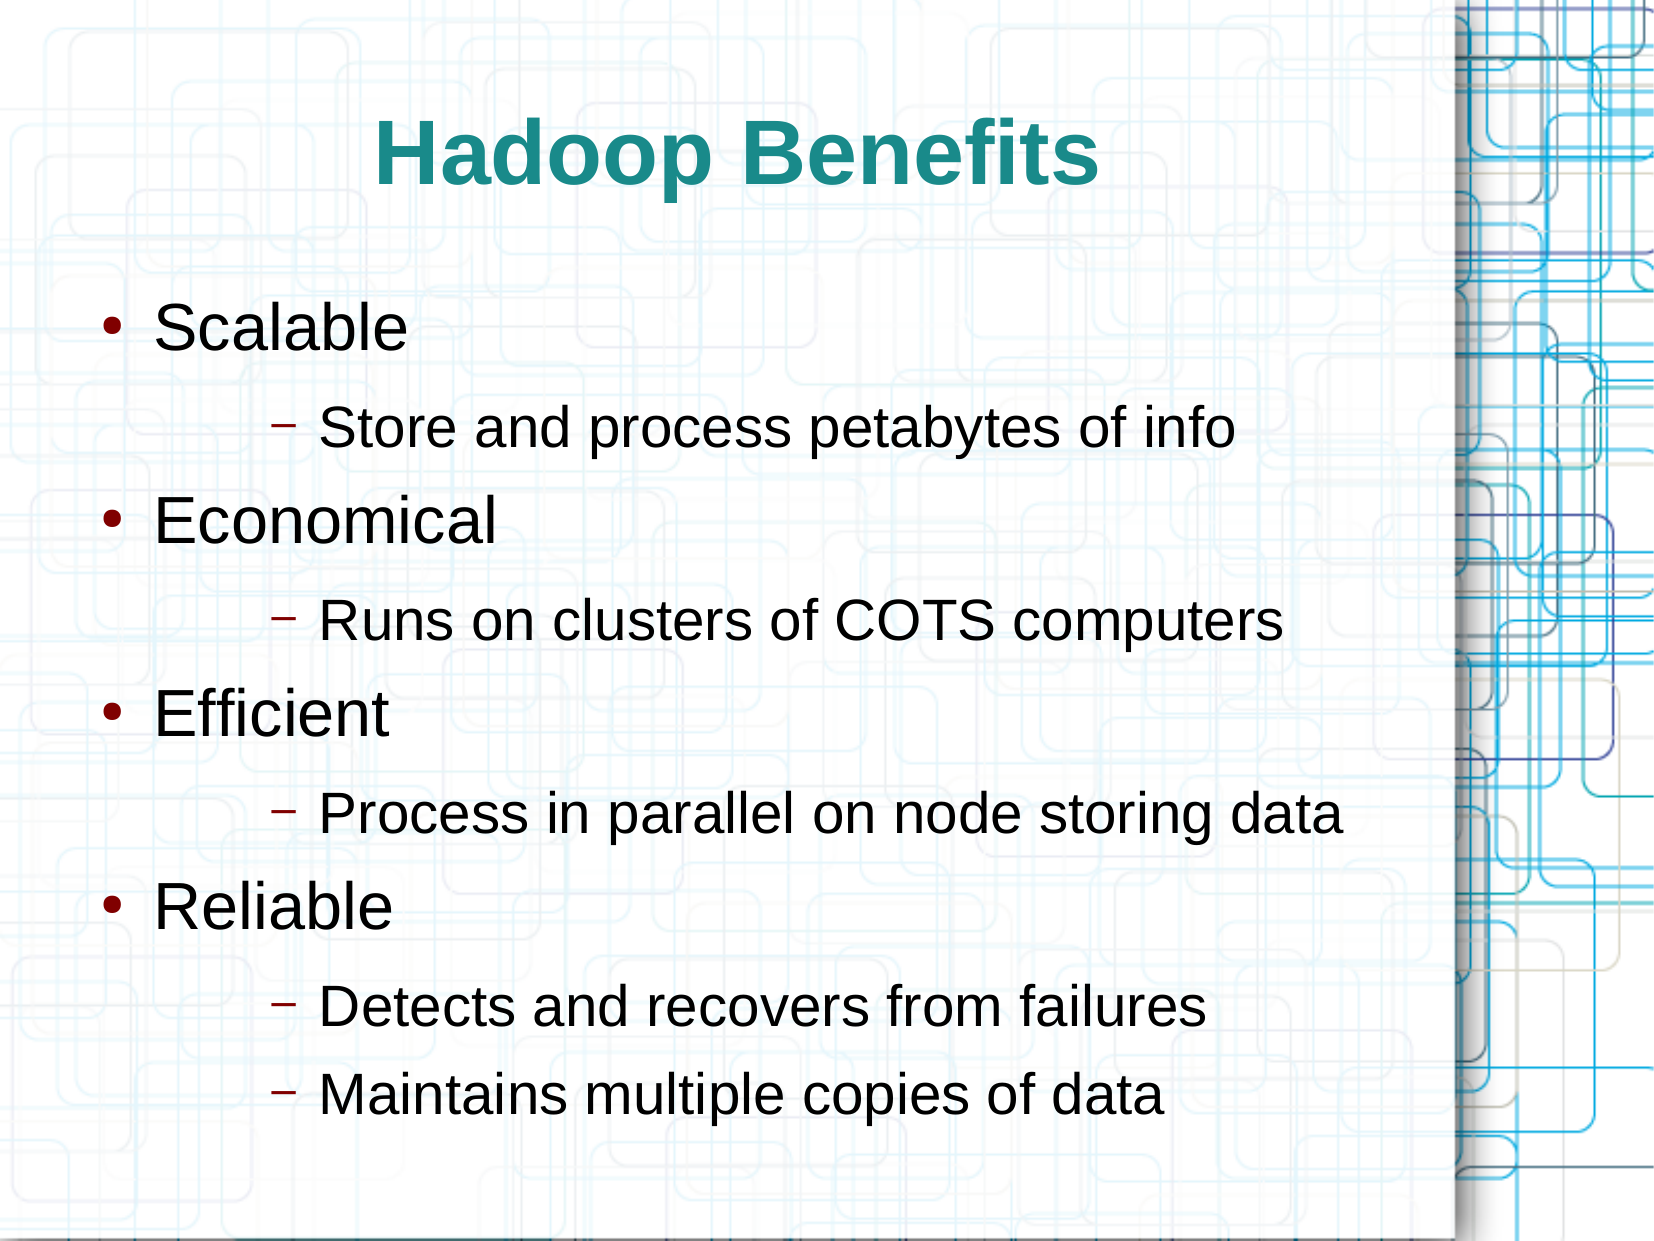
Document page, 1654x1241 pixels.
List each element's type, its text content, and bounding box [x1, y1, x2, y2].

list Scalable Store and process petabytes of info Economical Runs on clusters of COTS computers Efficient Process in parallel on node storing data Reliable Detects and recovers from failures Maintains multiple copies of data [82, 290, 1418, 1128]
title Hadoop Benefits [59, 56, 1418, 250]
picture [0, 0, 1654, 1241]
